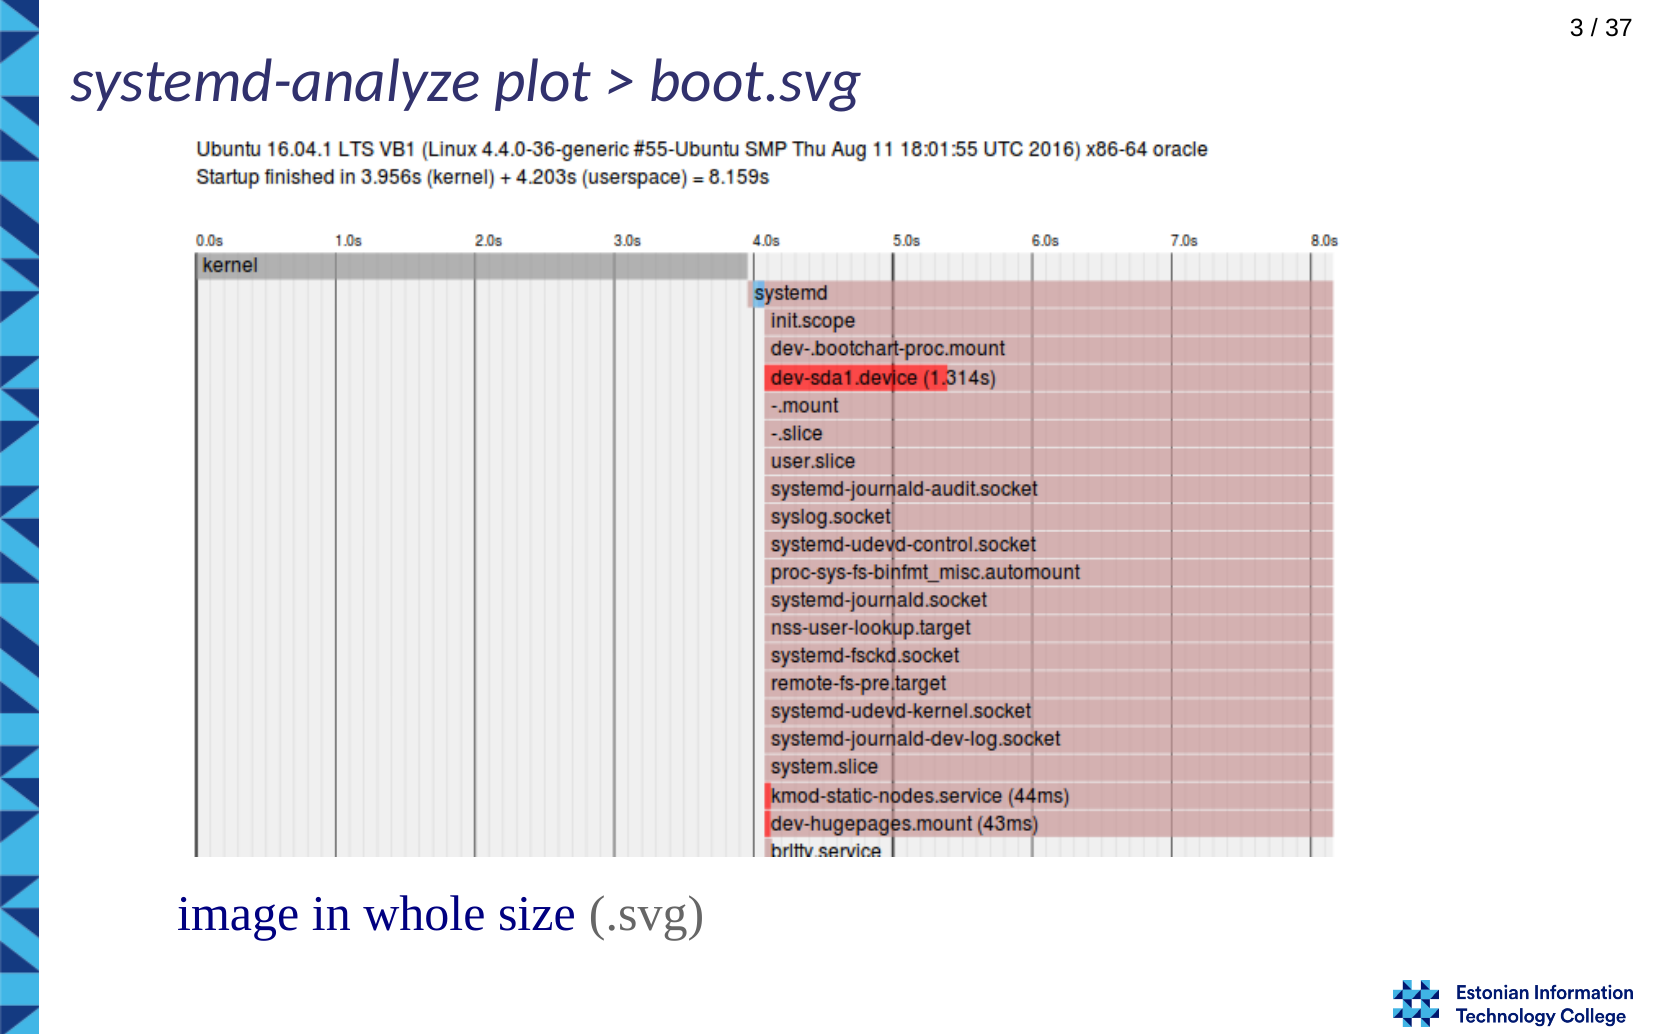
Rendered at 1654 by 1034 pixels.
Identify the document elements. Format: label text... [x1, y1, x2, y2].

picture [177, 127, 1359, 857]
text_box image in whole size (.svg) [177, 885, 709, 942]
picture [1393, 980, 1633, 1027]
title systemd-analyze plot > boot.svg [70, 41, 1630, 130]
